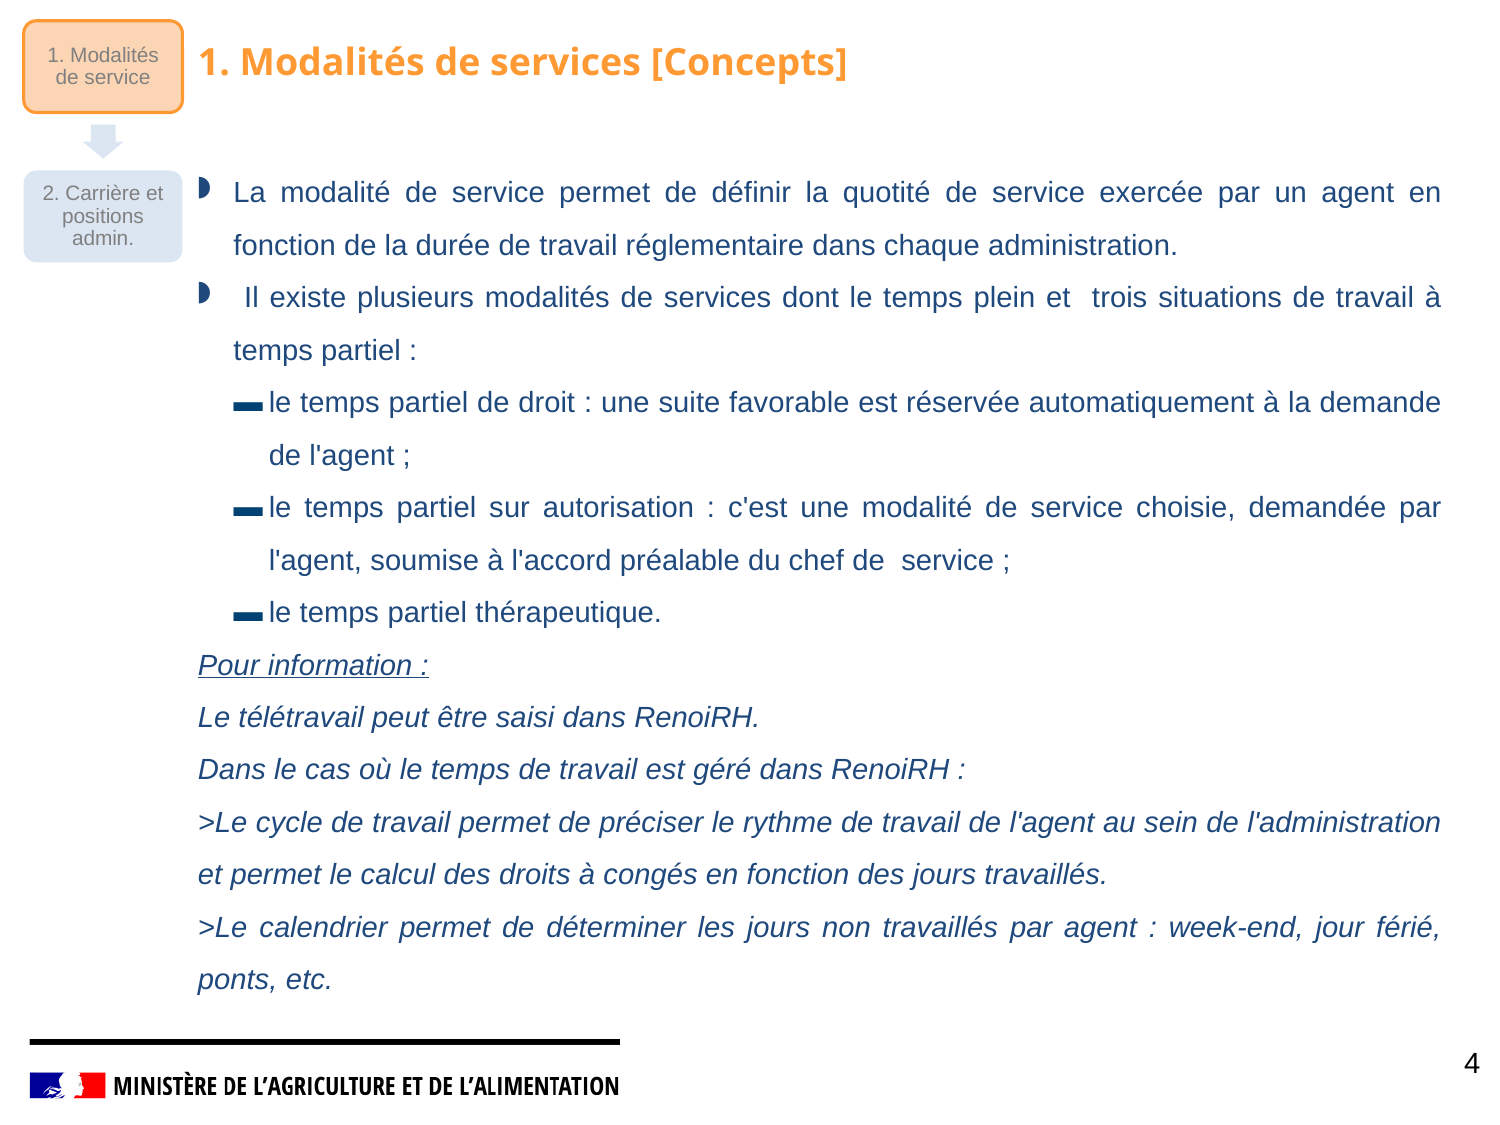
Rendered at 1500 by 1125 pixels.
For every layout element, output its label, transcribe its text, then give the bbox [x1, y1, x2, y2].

text_box [82, 124, 124, 159]
text_box 2. Carrière et positions admin. [23, 170, 183, 263]
text_box La modalité de service permet de définir la quotité de service exercée par un agent en fonction de la durée de travail réglementaire dans chaque administration. Il existe plusieurs modalités de services dont le temps plein et trois situations de travail à temps partiel : le temps partiel de droit : une suite favorable est réservée automatiquement à la demande de l'agent ; le temps partiel sur autorisation : c'est une modalité de service choisie, demandée par l'agent, soumise à l'accord préalable du chef de service ; le temps partiel thérapeutique. Pour information : Le télétravail peut être saisi dans RenoiRH. Dans le cas où le temps de travail est géré dans RenoiRH : >Le cycle de travail permet de préciser le rythme de travail de l'agent au sein de l'administration et permet le calcul des droits à congés en fonction des jours travaillés. >Le calendrier permet de déterminer les jours non travaillés par agent : week-end, jour férié, ponts, etc. [183, 148, 1458, 1058]
picture [29, 1039, 620, 1099]
text_box 1. Modalités de services [Concepts] [183, 31, 1458, 137]
text_box 1. Modalités de service [23, 20, 183, 113]
